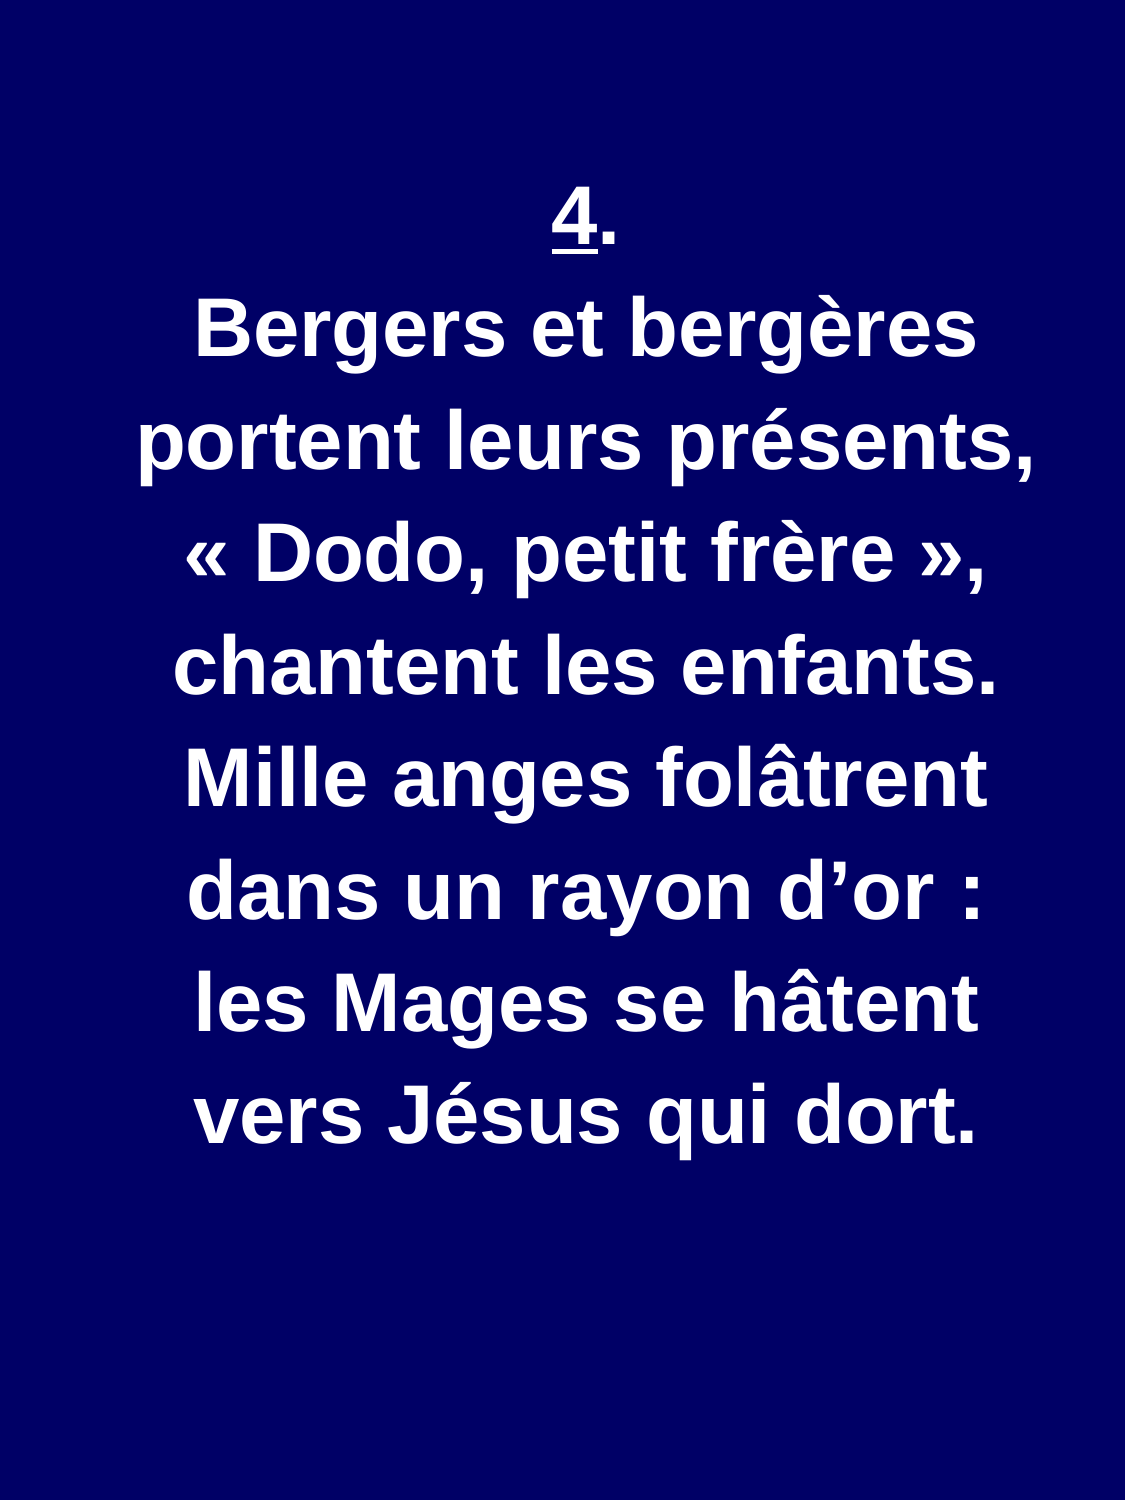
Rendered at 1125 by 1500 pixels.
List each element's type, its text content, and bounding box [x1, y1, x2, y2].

list 4. Bergers et bergères portent leurs présents, « Dodo, petit frère », chantent les enfants. Mille anges folâtrent dans un rayon d’or : les Mages se hâtent vers Jésus qui dort. [0, 153, 1125, 1182]
